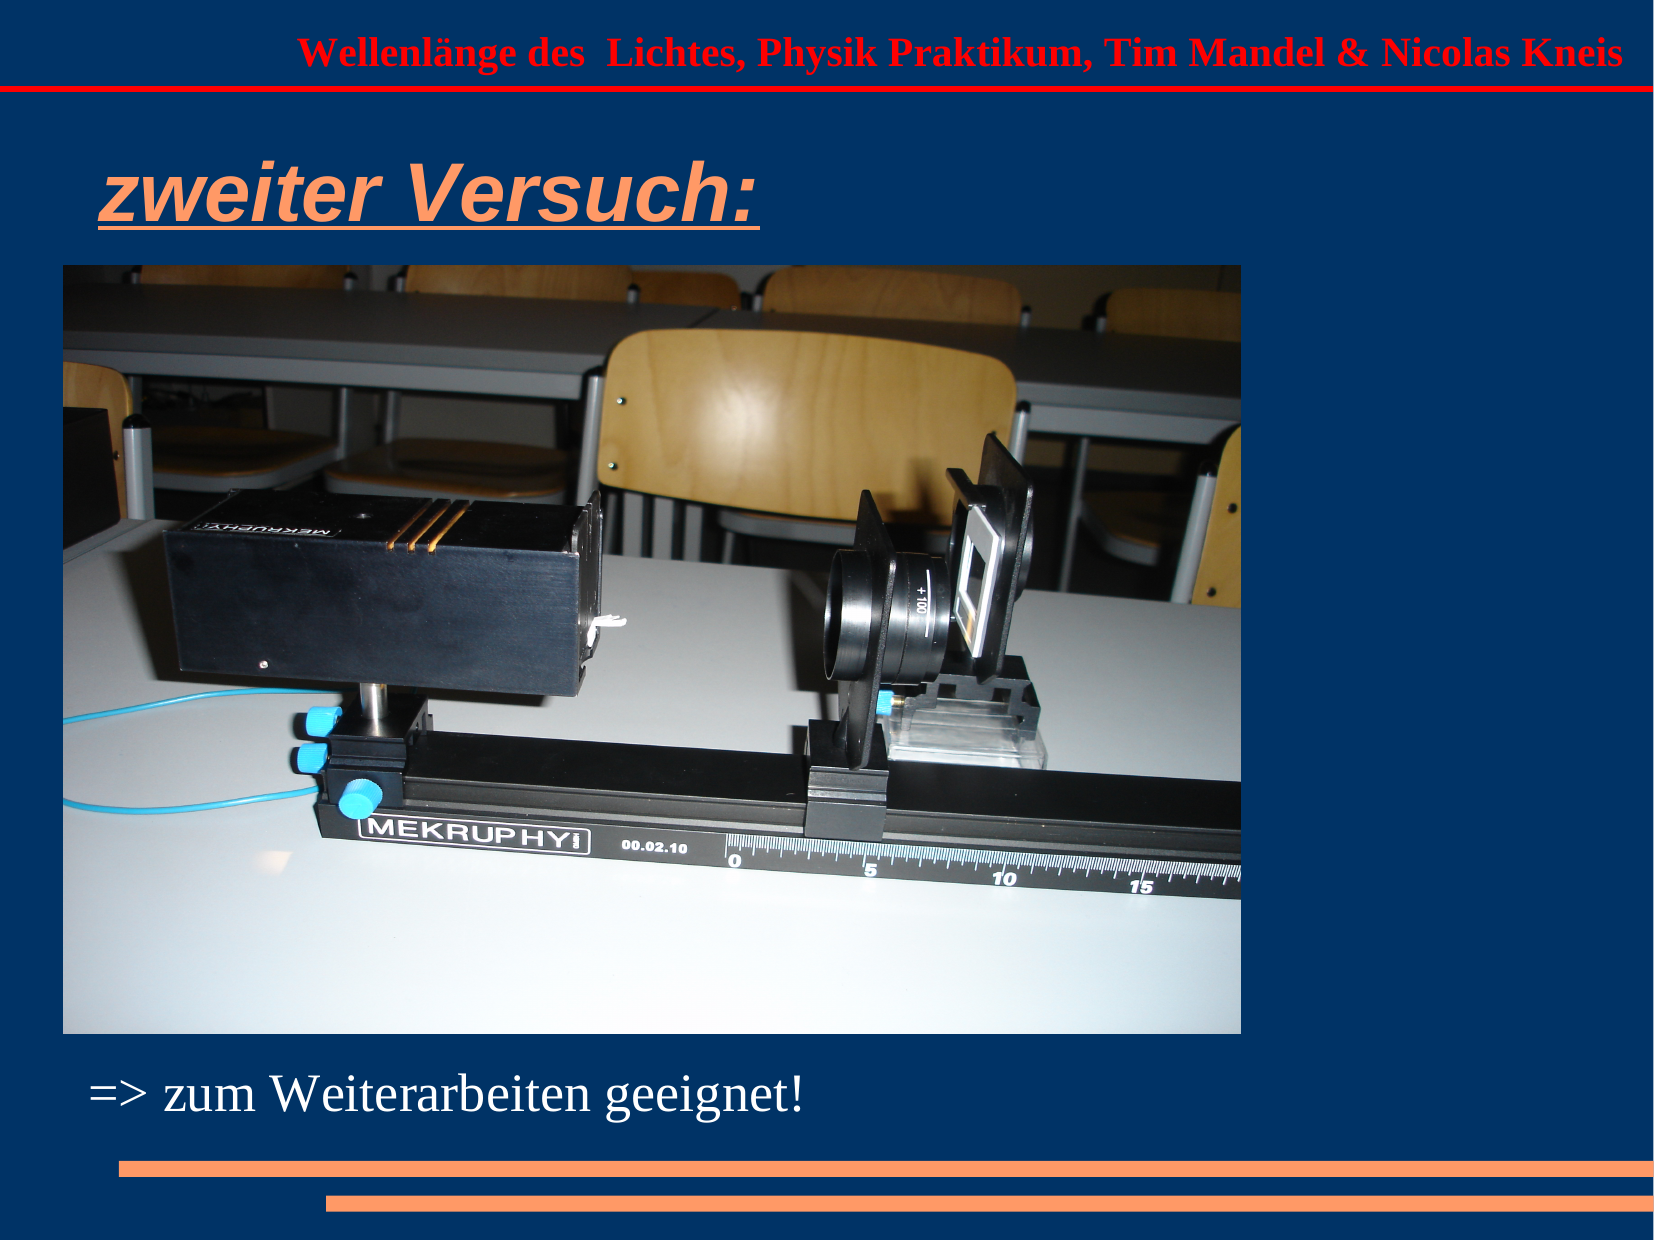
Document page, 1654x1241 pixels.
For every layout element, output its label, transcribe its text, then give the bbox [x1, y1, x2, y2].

text_box Wellenlänge des Lichtes, Physik Praktikum, Tim Mandel & Nicolas Kneis [265, 29, 1625, 97]
text_box => zum Weiterarbeiten geeignet! [88, 1062, 1211, 1125]
picture [63, 265, 1241, 1034]
title zweiter Versuch: [98, 88, 1511, 296]
